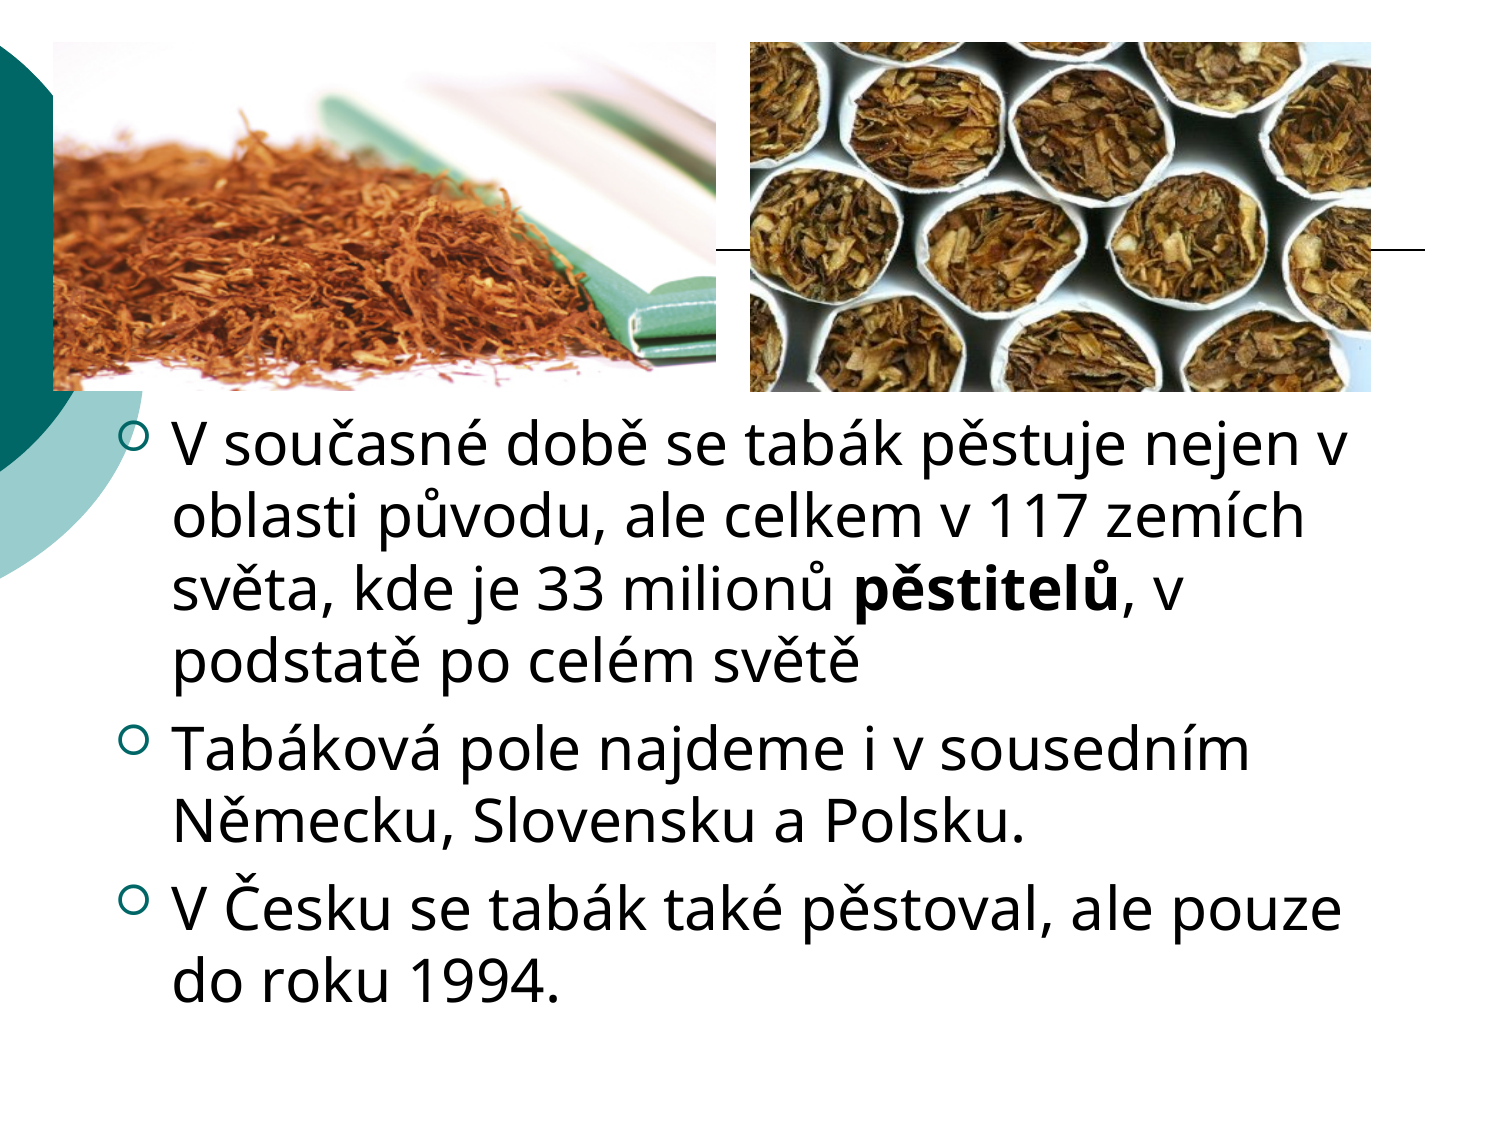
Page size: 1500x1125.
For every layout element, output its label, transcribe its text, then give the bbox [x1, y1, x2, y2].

list V současné době se tabák pěstuje nejen v oblasti původu, ale celkem v 117 zemích světa, kde je 33 milionů pěstitelů, v podstatě po celém světě Tabáková pole najdeme i v sousedním Německu, Slovensku a Polsku. V Česku se tabák také pěstoval, ale pouze do roku 1994. [100, 397, 1425, 1110]
picture [750, 42, 1371, 392]
picture [53, 42, 716, 391]
